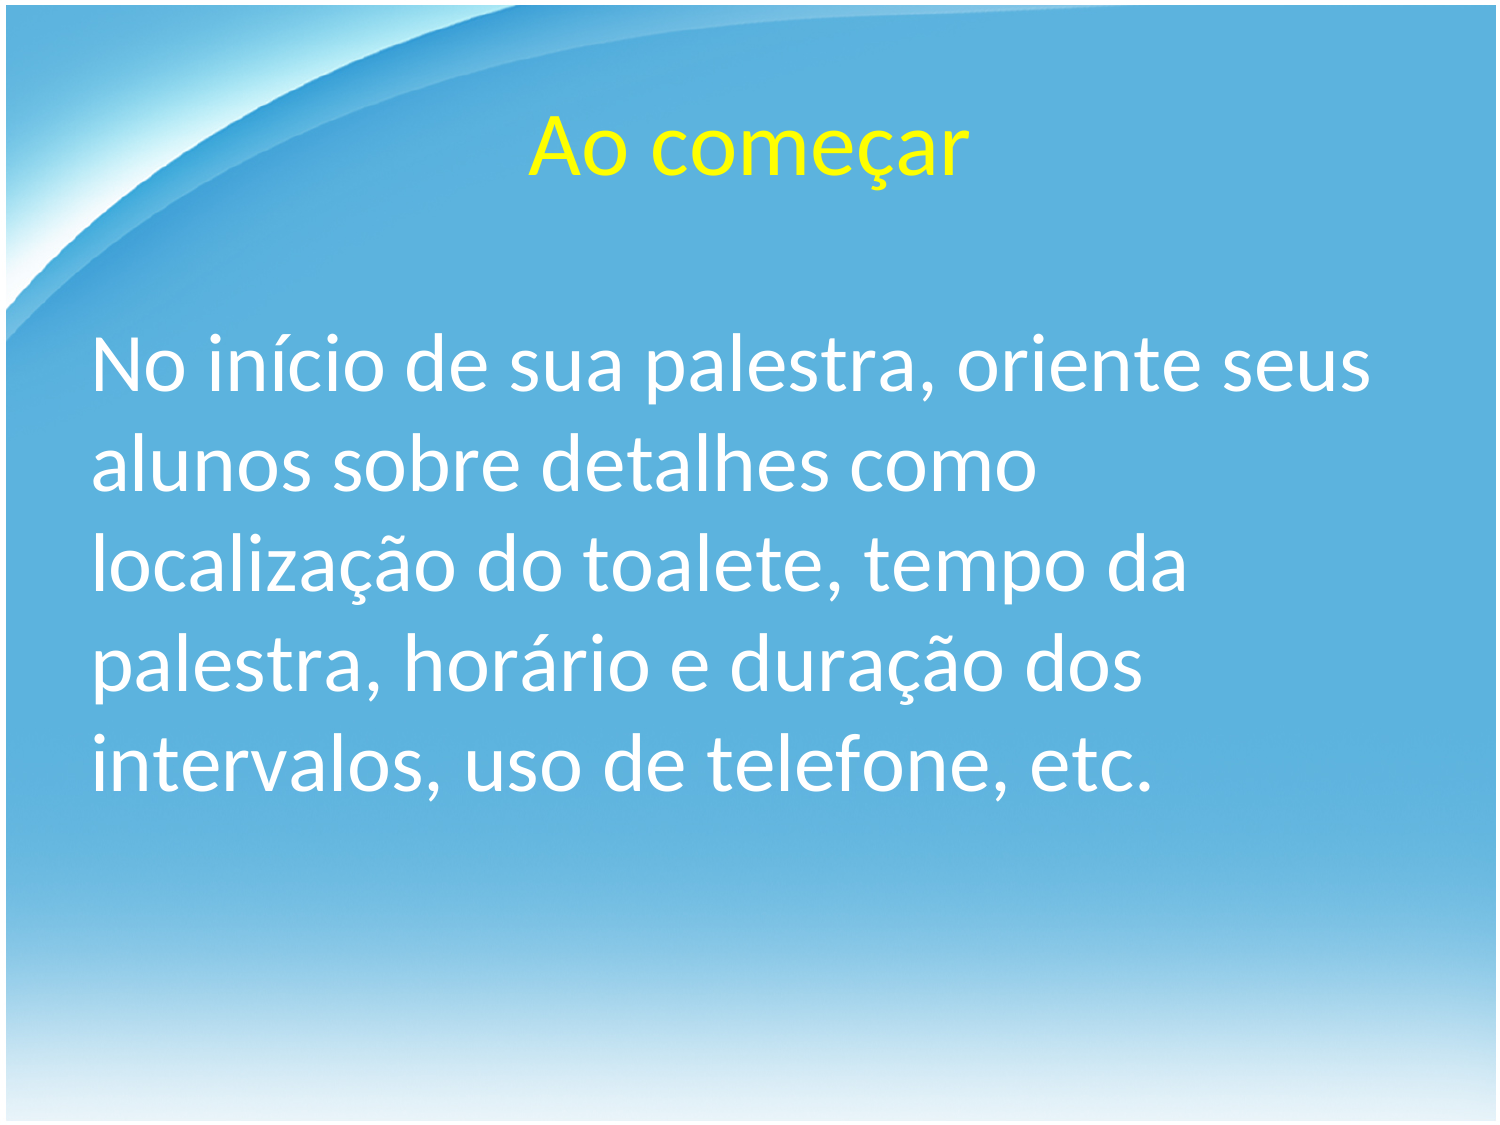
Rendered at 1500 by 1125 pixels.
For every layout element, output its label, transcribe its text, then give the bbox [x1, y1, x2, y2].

title Ao começar [75, 21, 1425, 257]
text_box No início de sua palestra, oriente seus alunos sobre detalhes como localização do toalete, tempo da palestra, horário e duração dos intervalos, uso de telefone, etc. [75, 300, 1426, 1043]
picture [0, 0, 1500, 1125]
